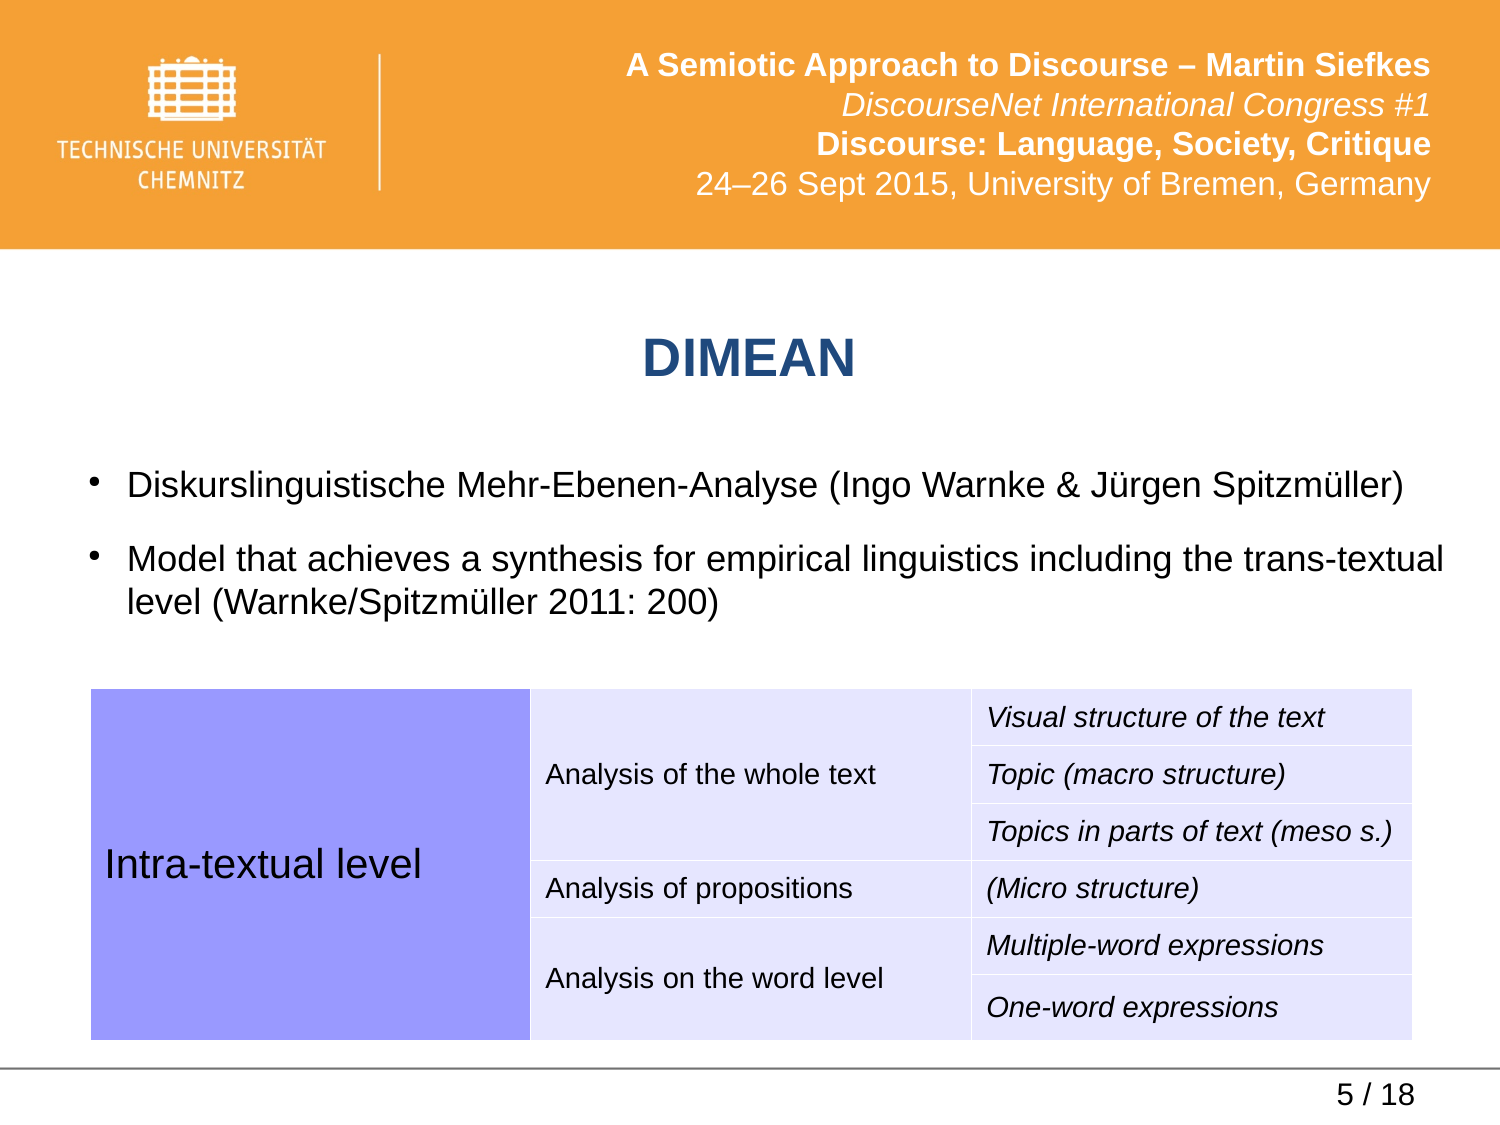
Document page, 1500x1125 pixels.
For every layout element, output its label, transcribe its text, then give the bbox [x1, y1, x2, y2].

table_header Analysis of the whole text [531, 689, 971, 860]
table_cell One-word expressions [972, 975, 1412, 1040]
text_box DIMEAN [59, 314, 1441, 449]
table_cell Multiple-word expressions [972, 918, 1412, 974]
table_cell Analysis of propositions [531, 861, 971, 917]
table_cell (Micro structure) [972, 861, 1412, 917]
table_cell Analysis on the word level [531, 918, 971, 1040]
picture [0, 0, 1500, 1125]
list [419, 45, 774, 197]
table_cell Topic (macro structure) [972, 746, 1412, 803]
list Diskurslinguistische Mehr-Ebenen-Analyse (Ingo Warnke & Jürgen Spitzmüller) Model that achieves a synthesis for empirical linguistics including the trans-textual level (Warnke/Spitzmüller 2011: 200) [75, 460, 1465, 662]
table_header Visual structure of the text [972, 689, 1412, 745]
text_box <Foliennummer> / 18 [1220, 1069, 1500, 1120]
table_header Intra-textual level [91, 689, 530, 1040]
table_cell Topics in parts of text (meso s.) [972, 804, 1412, 860]
